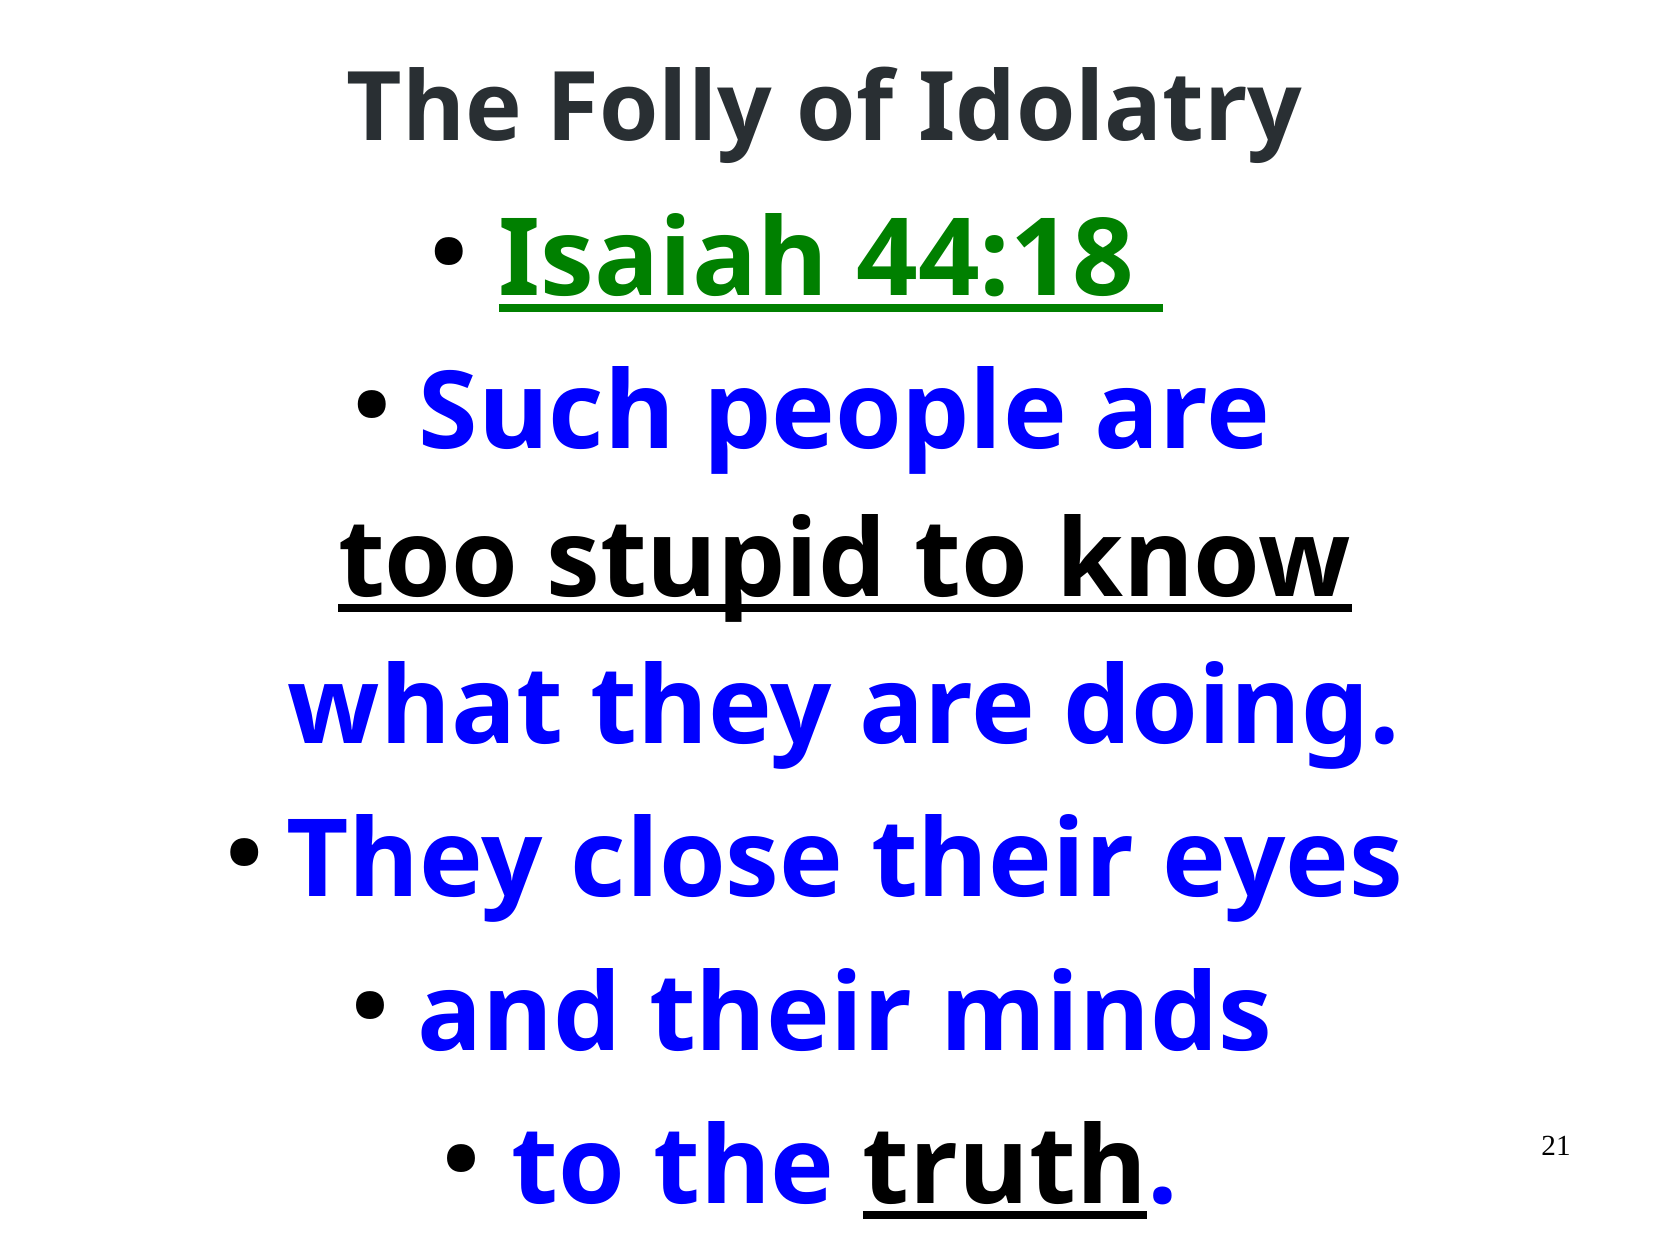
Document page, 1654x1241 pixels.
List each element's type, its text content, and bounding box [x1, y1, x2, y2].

list The Folly of Idolatry Isaiah 44:18 Such people are too stupid to know what they are doing. They close their eyes and their minds to the truth. [37, 37, 1613, 1238]
